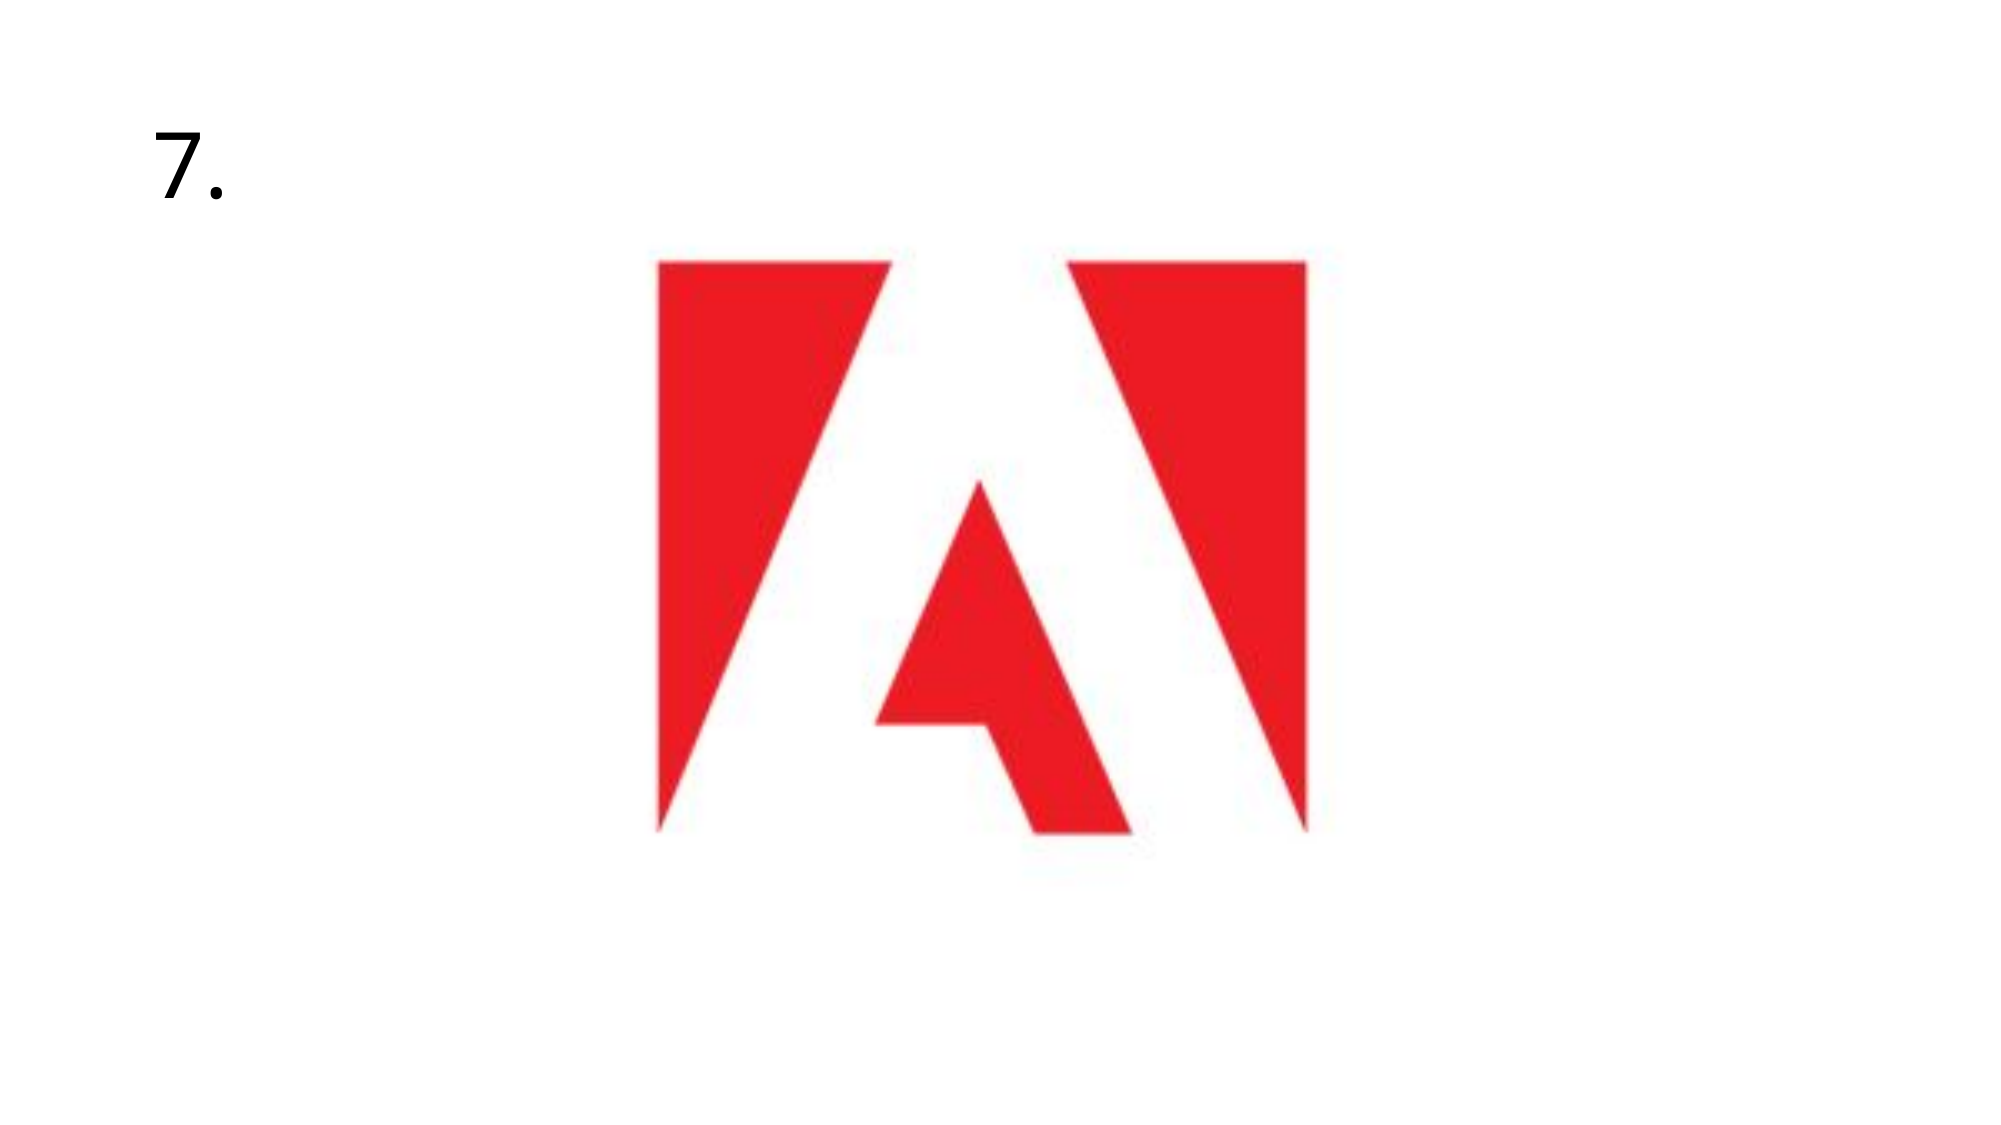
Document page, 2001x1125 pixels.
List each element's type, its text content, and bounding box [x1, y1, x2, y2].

title 7. [137, 59, 1863, 278]
picture [597, 195, 1403, 930]
